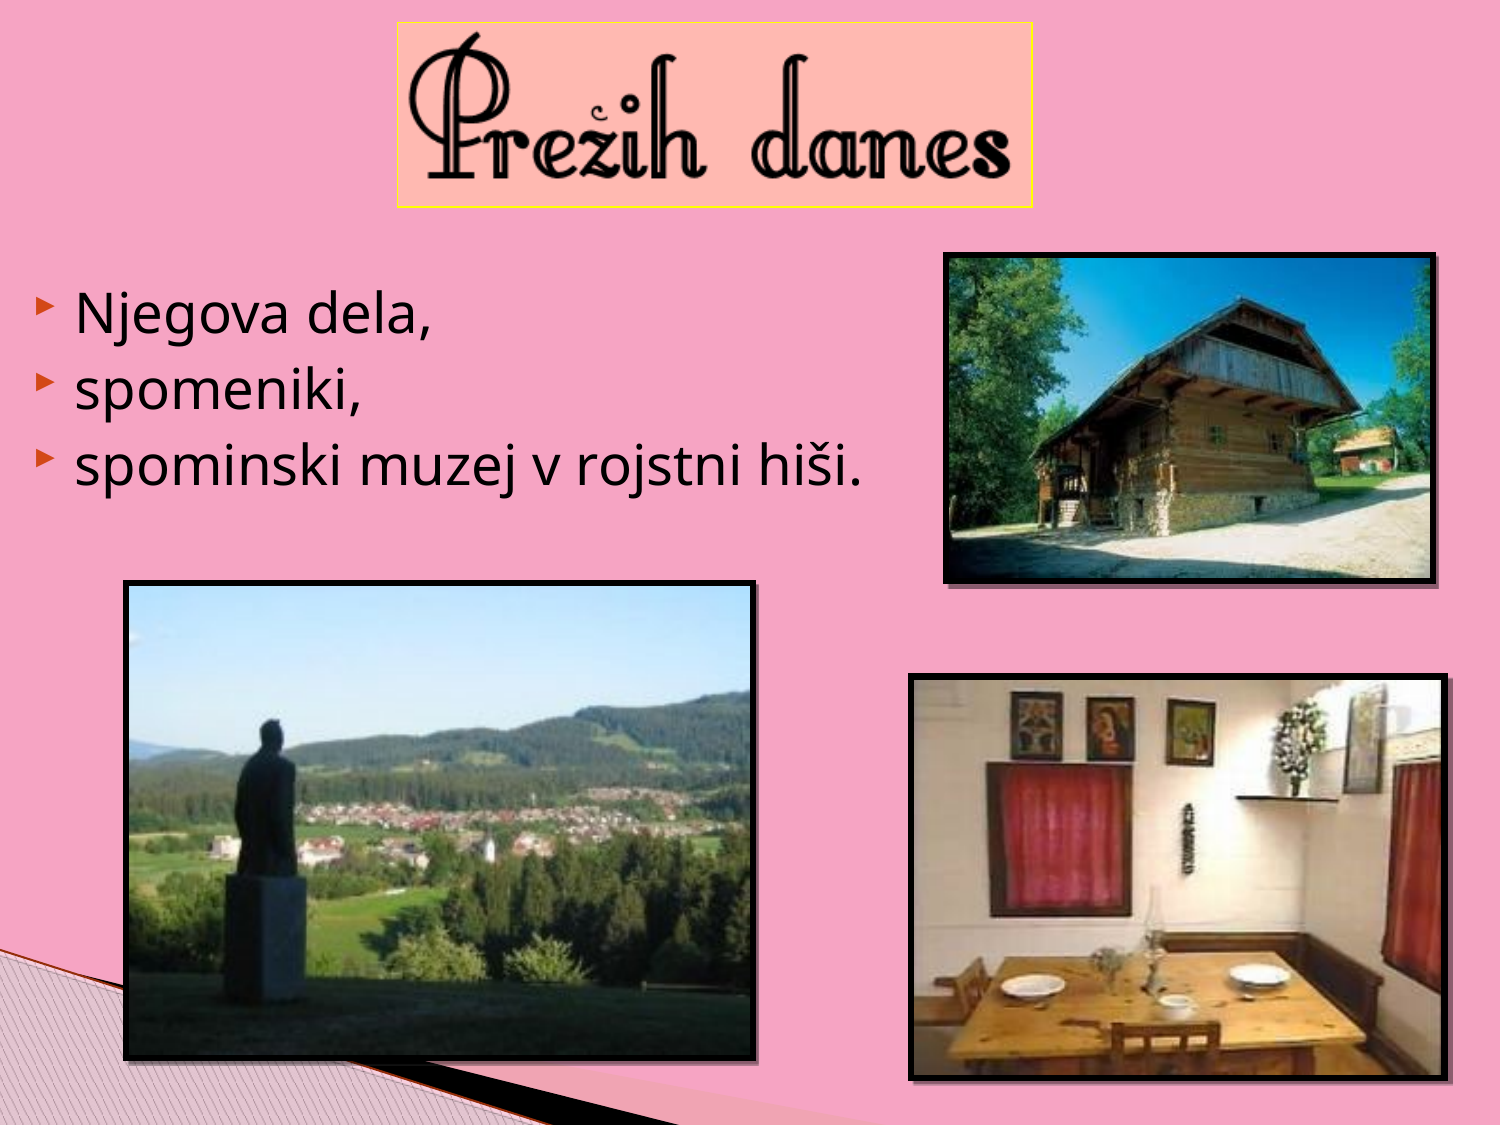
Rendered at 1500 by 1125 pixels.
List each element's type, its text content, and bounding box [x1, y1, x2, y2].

picture [128, 585, 750, 1056]
picture [1243, 257, 1430, 314]
picture [949, 257, 1430, 578]
list Njegova dela, spomeniki, spominski muzej v rojstni hiši. [0, 269, 1350, 1012]
picture [1407, 313, 1412, 322]
picture [914, 679, 1442, 1076]
picture [398, 23, 1032, 207]
